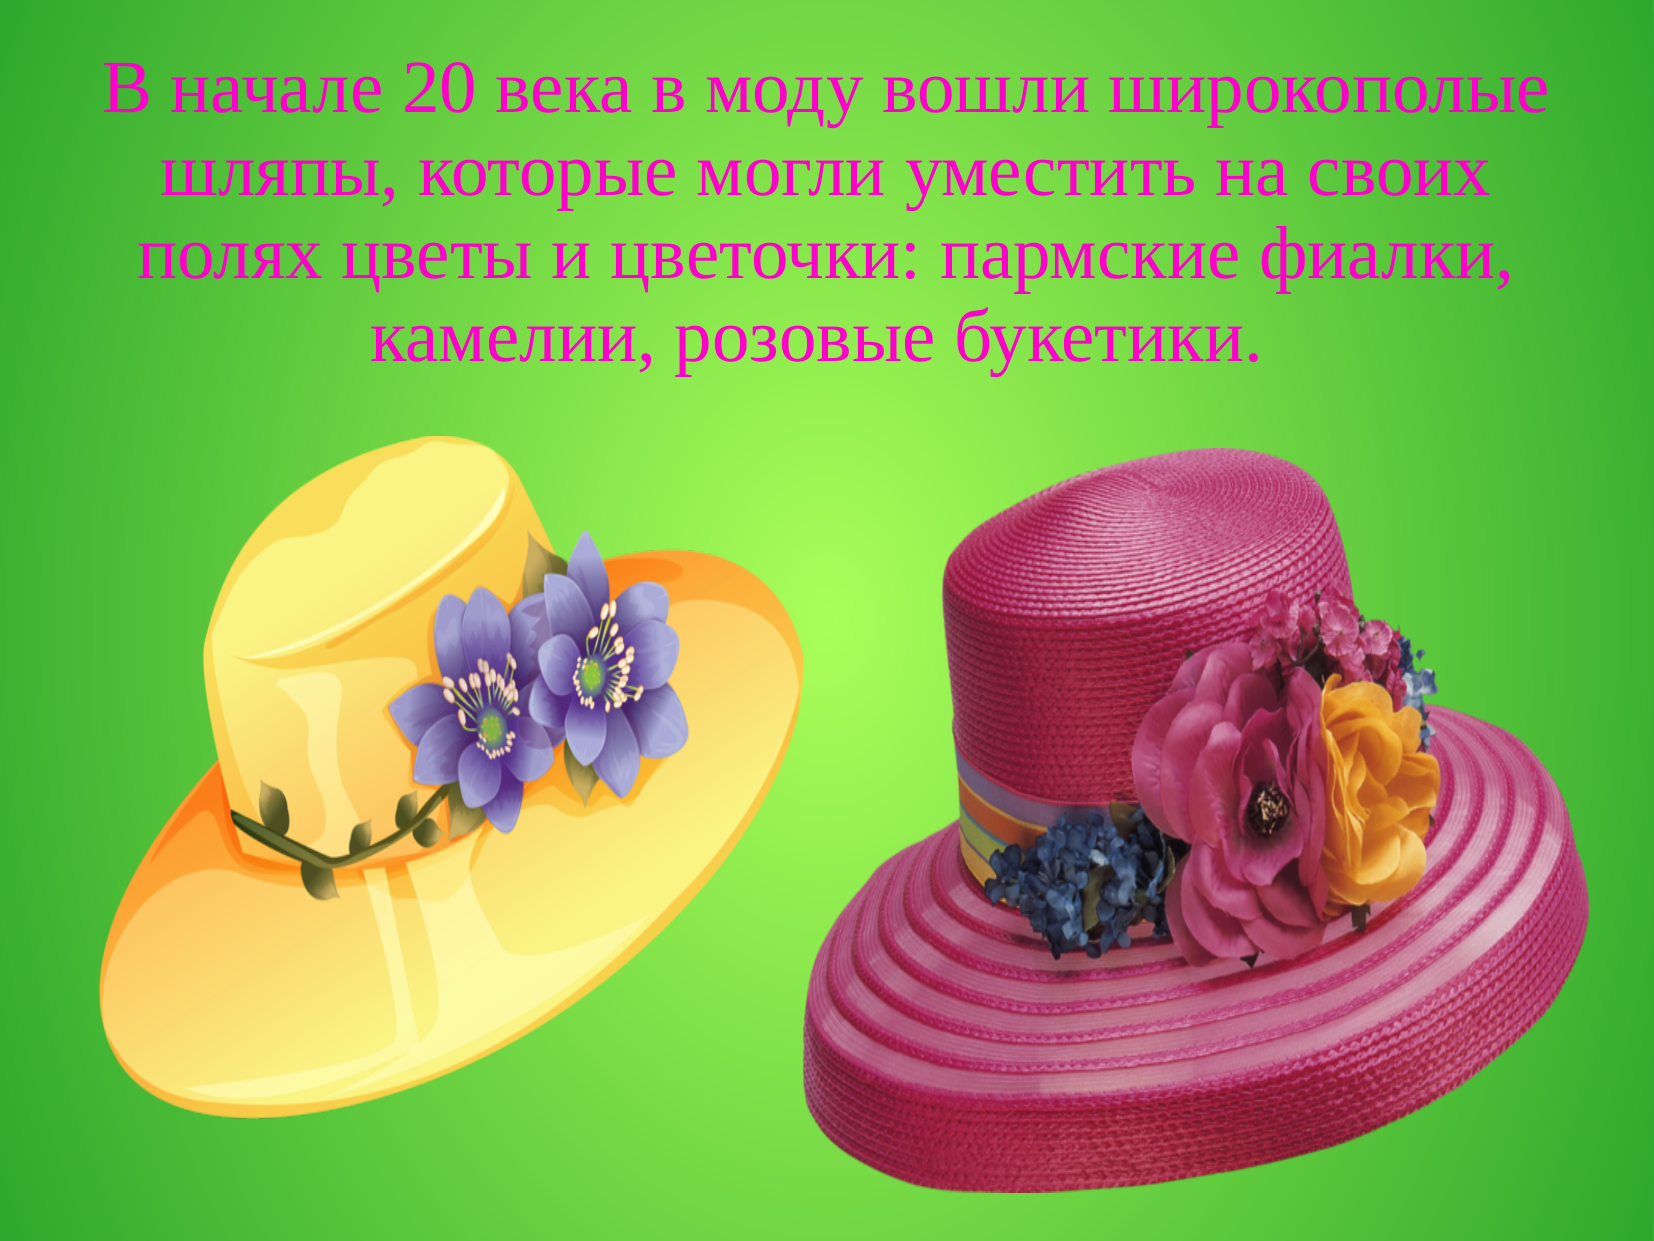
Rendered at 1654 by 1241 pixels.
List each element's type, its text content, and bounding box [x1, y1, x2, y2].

title В начале 20 века в моду вошли широкополые шляпы, которые могли уместить на своих полях цветы и цветочки: пармские фиалки, камелии, розовые букетики. [82, 46, 1571, 378]
picture [77, 436, 1589, 1193]
